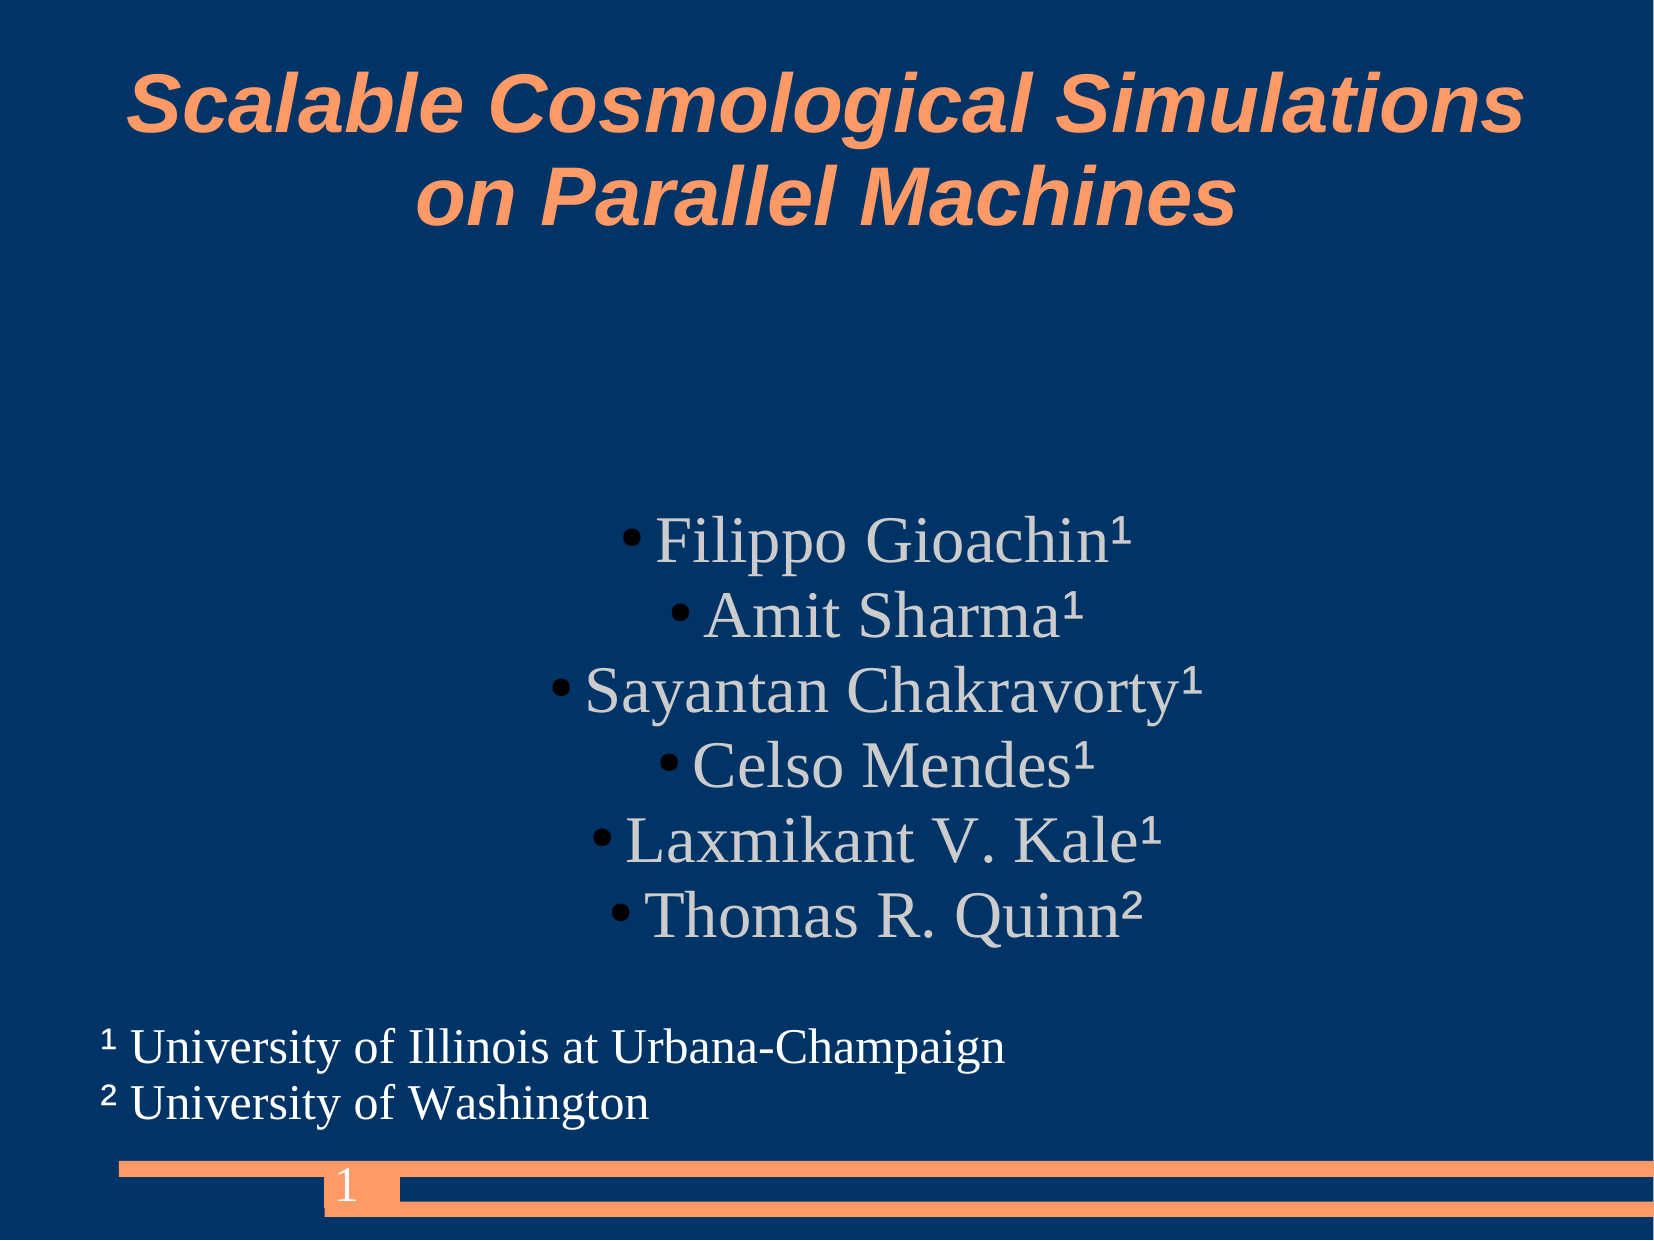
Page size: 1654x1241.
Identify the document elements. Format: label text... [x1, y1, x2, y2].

text_box ¹ University of Illinois at Urbana-Champaign ² University of Washington [100, 1017, 1007, 1142]
title Scalable Cosmological Simulations on Parallel Machines [121, 46, 1534, 254]
subtitle Filippo Gioachin¹ Amit Sharma¹ Sayantan Chakravorty¹ Celso Mendes¹ Laxmikant V. Kale¹ Thomas R. Quinn² [121, 322, 1561, 1133]
